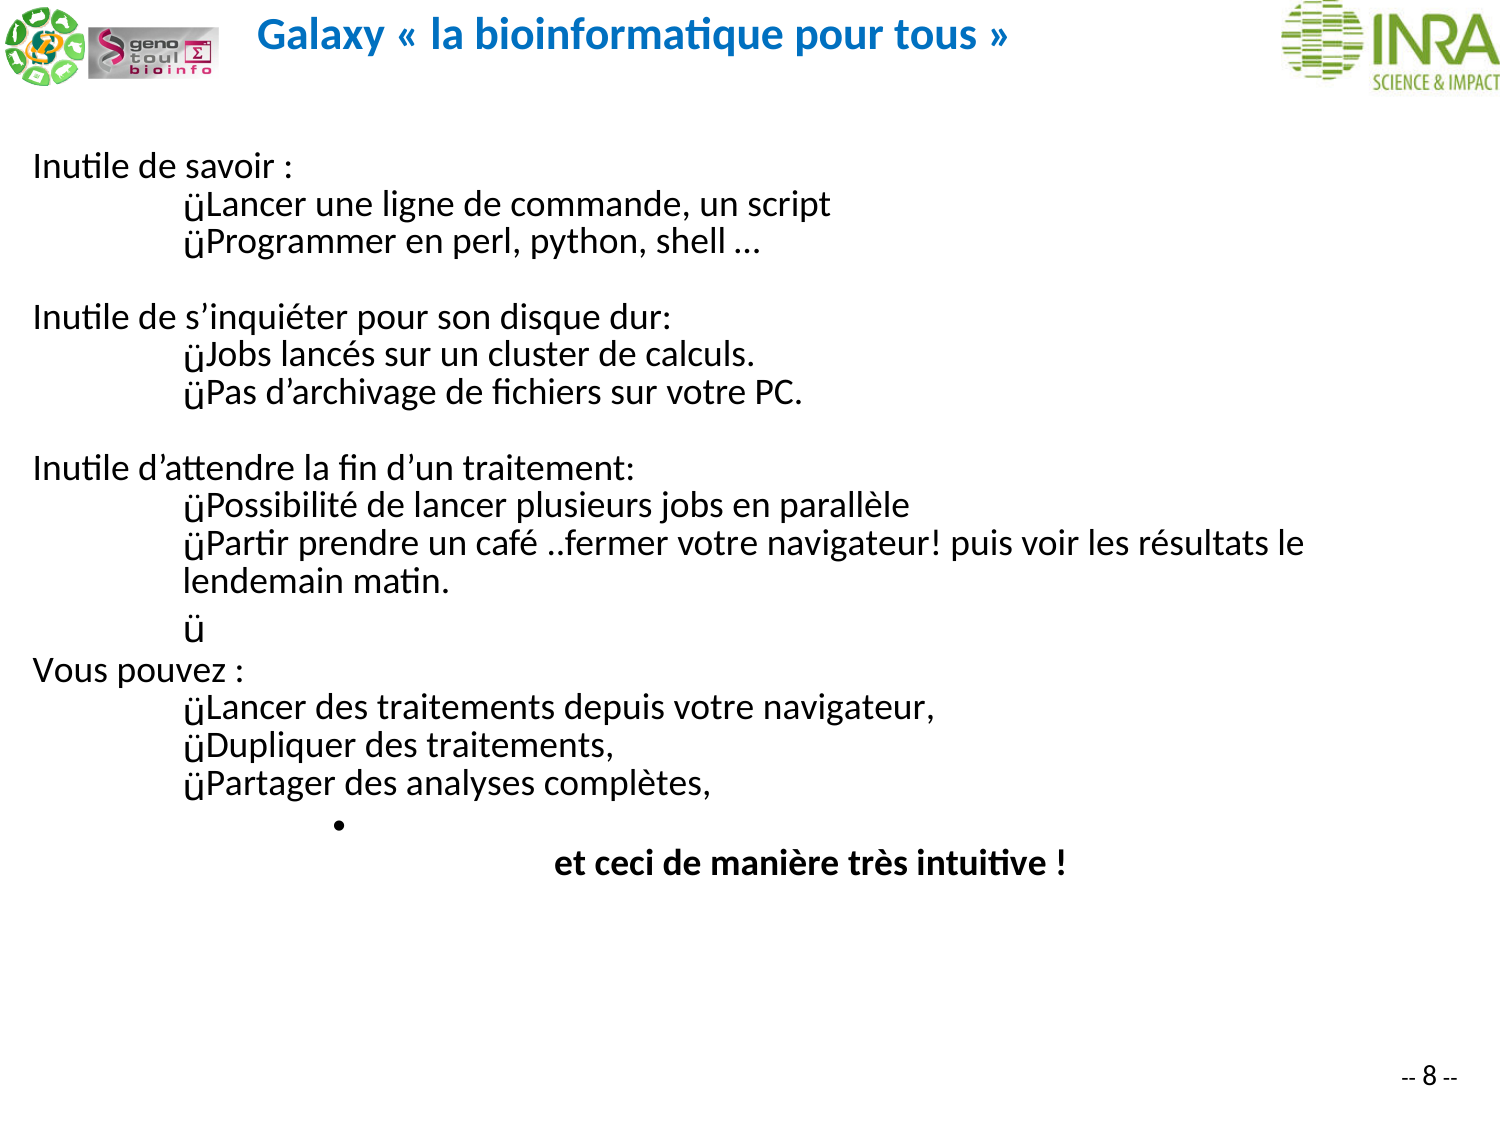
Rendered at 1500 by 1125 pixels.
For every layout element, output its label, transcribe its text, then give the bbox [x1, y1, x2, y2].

picture [5, 7, 85, 86]
picture [1281, 0, 1500, 110]
text_box Inutile de savoir : Lancer une ligne de commande, un script Programmer en perl, python, shell … Inutile de s’inquiéter pour son disque dur: Jobs lancés sur un cluster de calculs. Pas d’archivage de fichiers sur votre PC. Inutile d’attendre la fin d’un traitement: Possibilité de lancer plusieurs jobs en parallèle Partir prendre un café ..fermer votre navigateur! puis voir les résultats le lendemain matin. Vous pouvez : Lancer des traitements depuis votre navigateur, Dupliquer des traitements, Partager des analyses complètes, et ceci de manière très intuitive ! [18, 142, 1459, 892]
text_box Galaxy « la bioinformatique pour tous » [242, 7, 1258, 79]
picture [88, 27, 219, 79]
